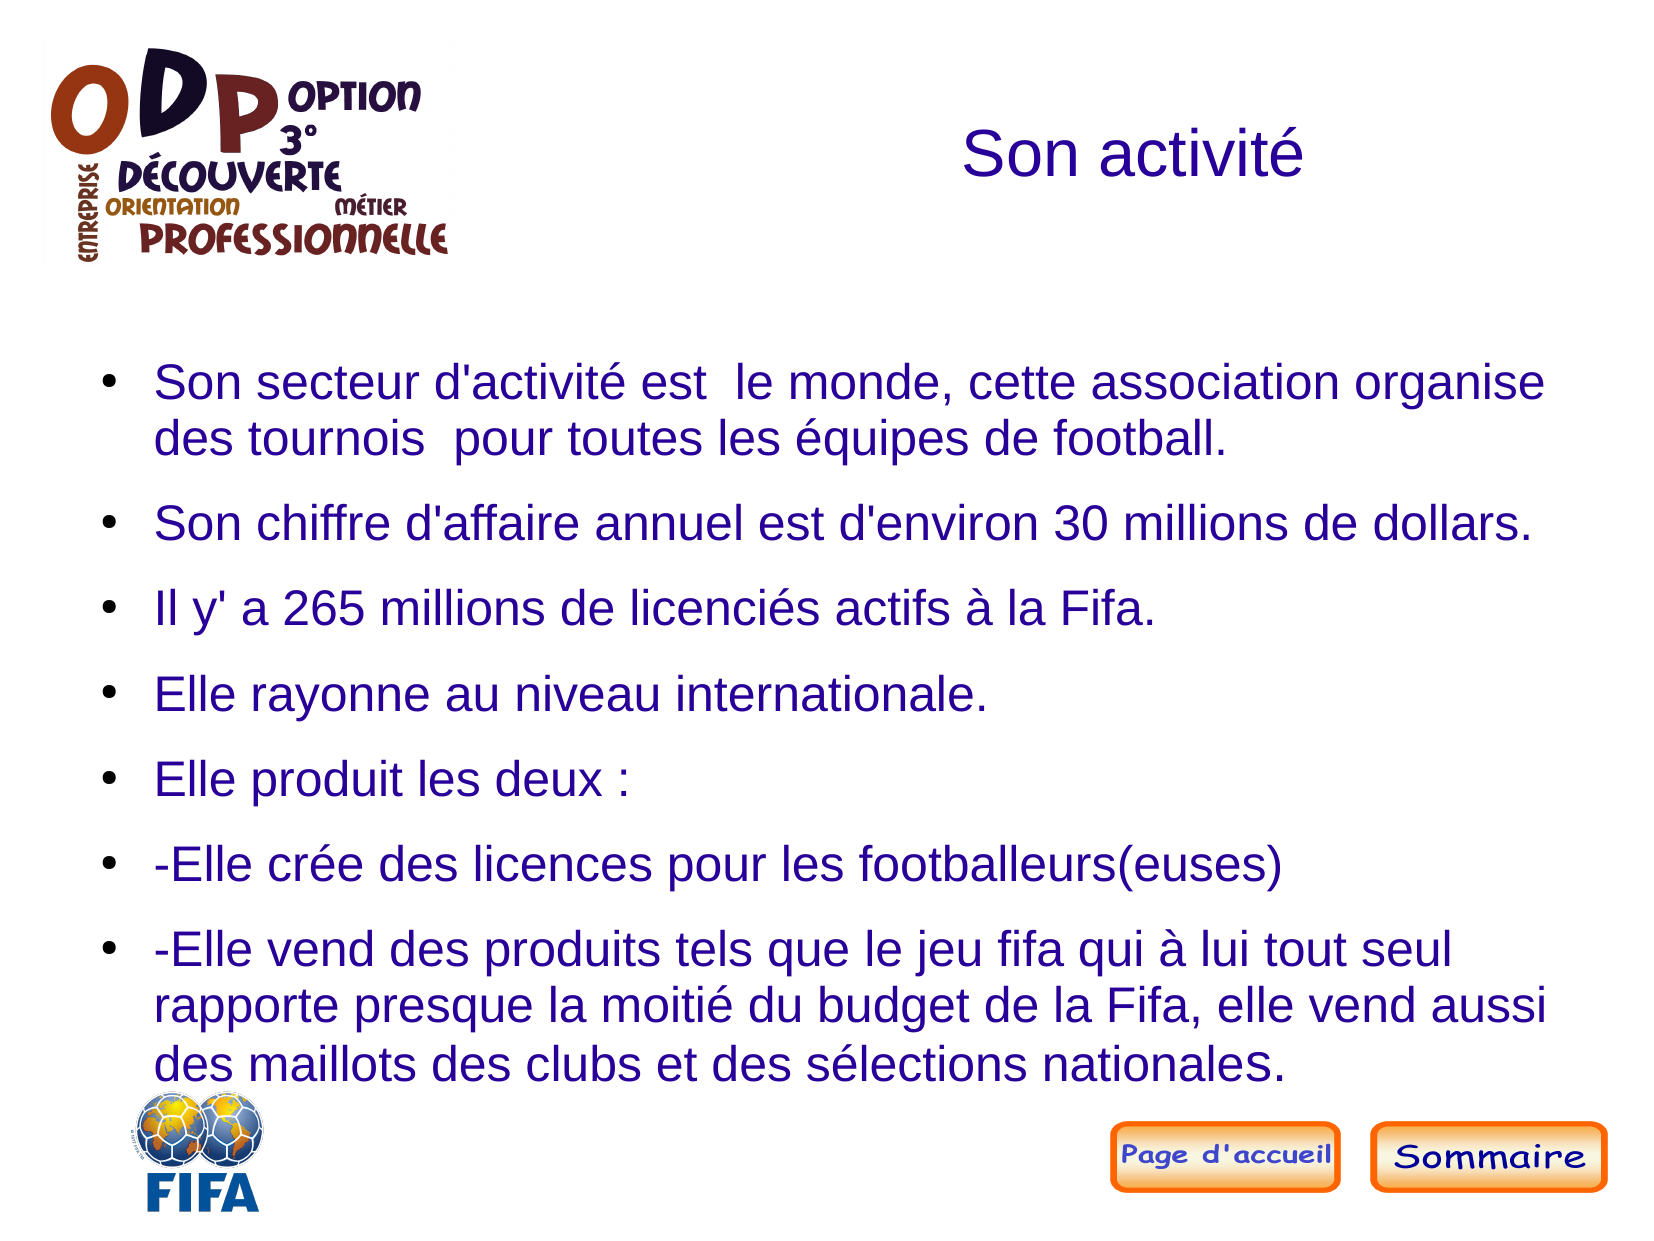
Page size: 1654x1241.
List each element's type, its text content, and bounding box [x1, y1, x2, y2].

picture [43, 41, 455, 266]
picture [129, 1086, 272, 1217]
list Son secteur d'activité est le monde, cette association organise des tournois pour toutes les équipes de football. Son chiffre d'affaire annuel est d'environ 30 millions de dollars. Il y' a 265 millions de licenciés actifs à la Fifa. Elle rayonne au niveau internationale. Elle produit les deux : -Elle crée des licences pour les footballeurs(euses) -Elle vend des produits tels que le jeu fifa qui à lui tout seul rapporte presque la moitié du budget de la Fifa, elle vend aussi des maillots des clubs et des sélections nationales. [82, 354, 1571, 1109]
title Son activité [637, 49, 1630, 257]
picture [1370, 1121, 1608, 1193]
picture [1110, 1121, 1341, 1193]
